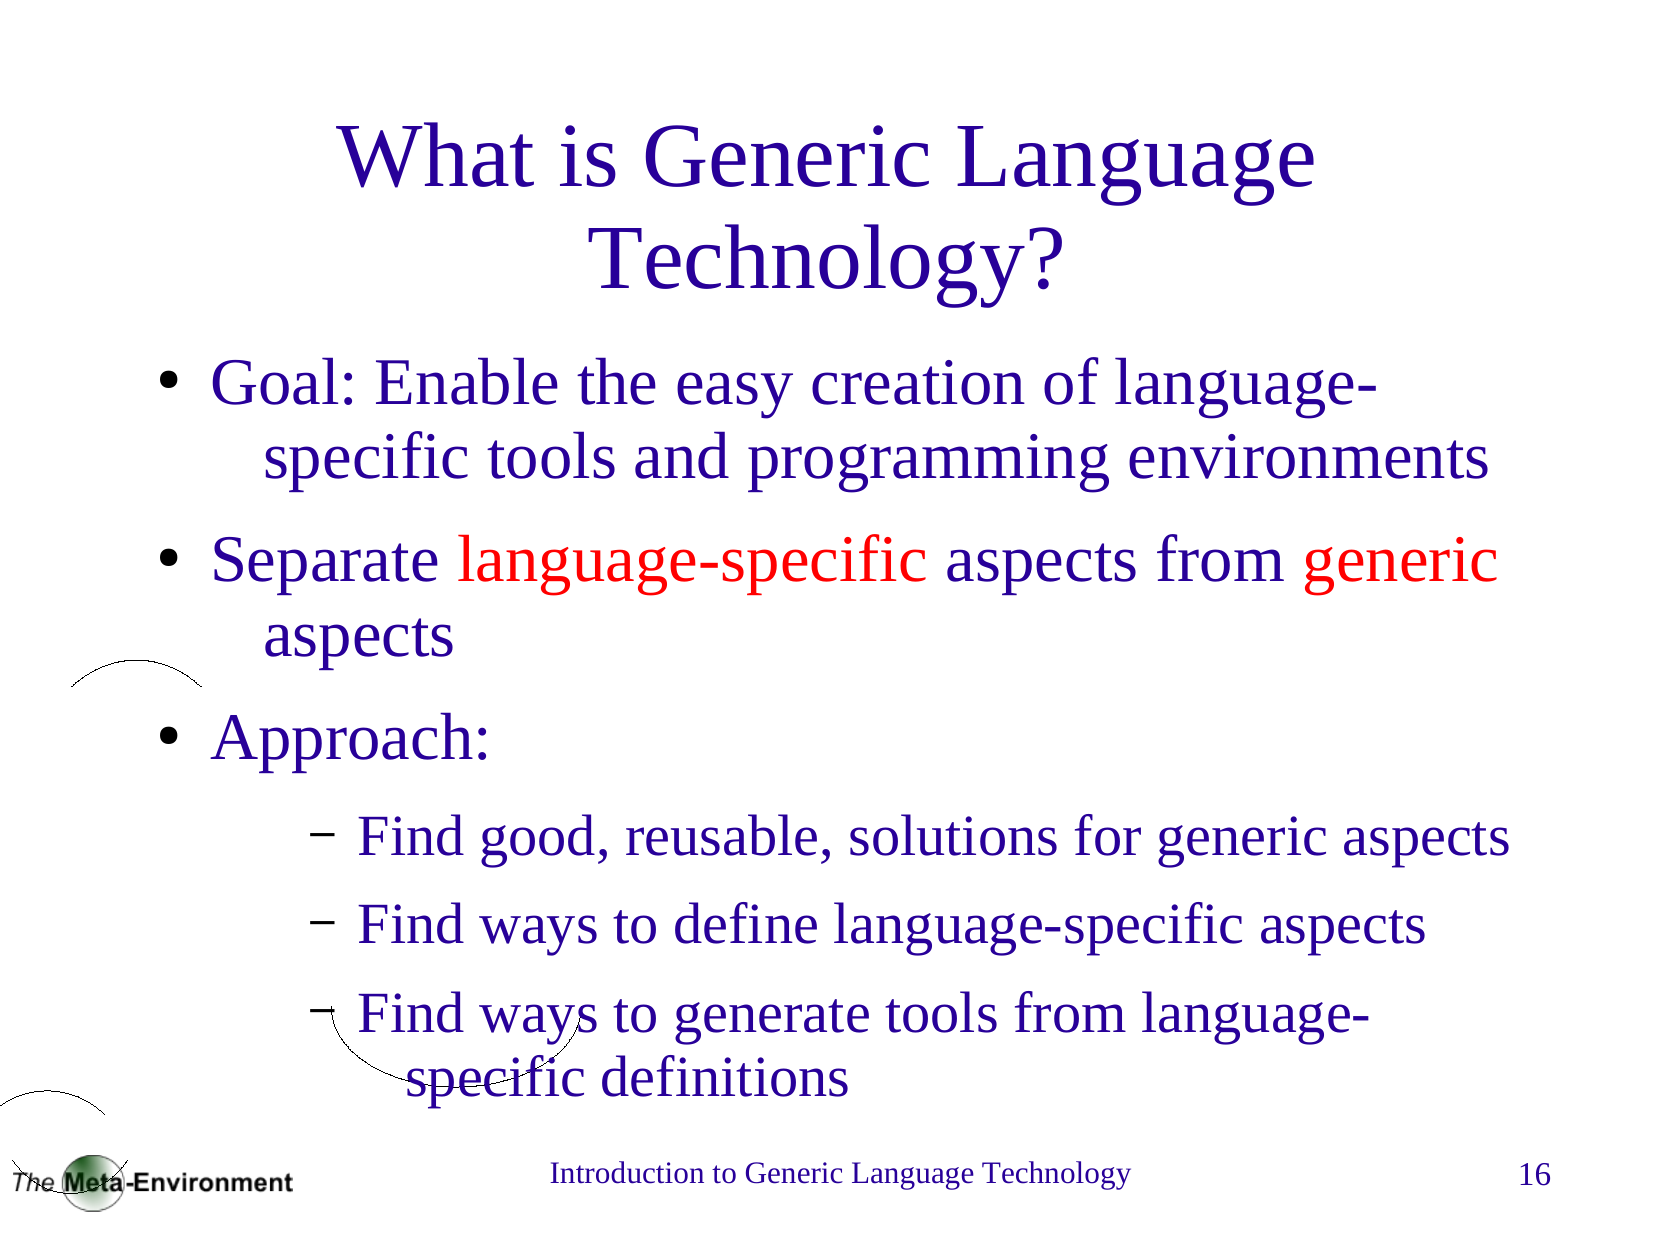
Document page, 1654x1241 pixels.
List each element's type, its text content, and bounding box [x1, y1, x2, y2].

list Goal: Enable the easy creation of language-specific tools and programming environments Separate language-specific aspects from generic aspects Approach: Find good, reusable, solutions for generic aspects Find ways to define language-specific aspects Find ways to generate tools from language-specific definitions [121, 344, 1534, 1163]
title What is Generic Language Technology? [121, 102, 1534, 311]
picture [13, 1155, 293, 1212]
